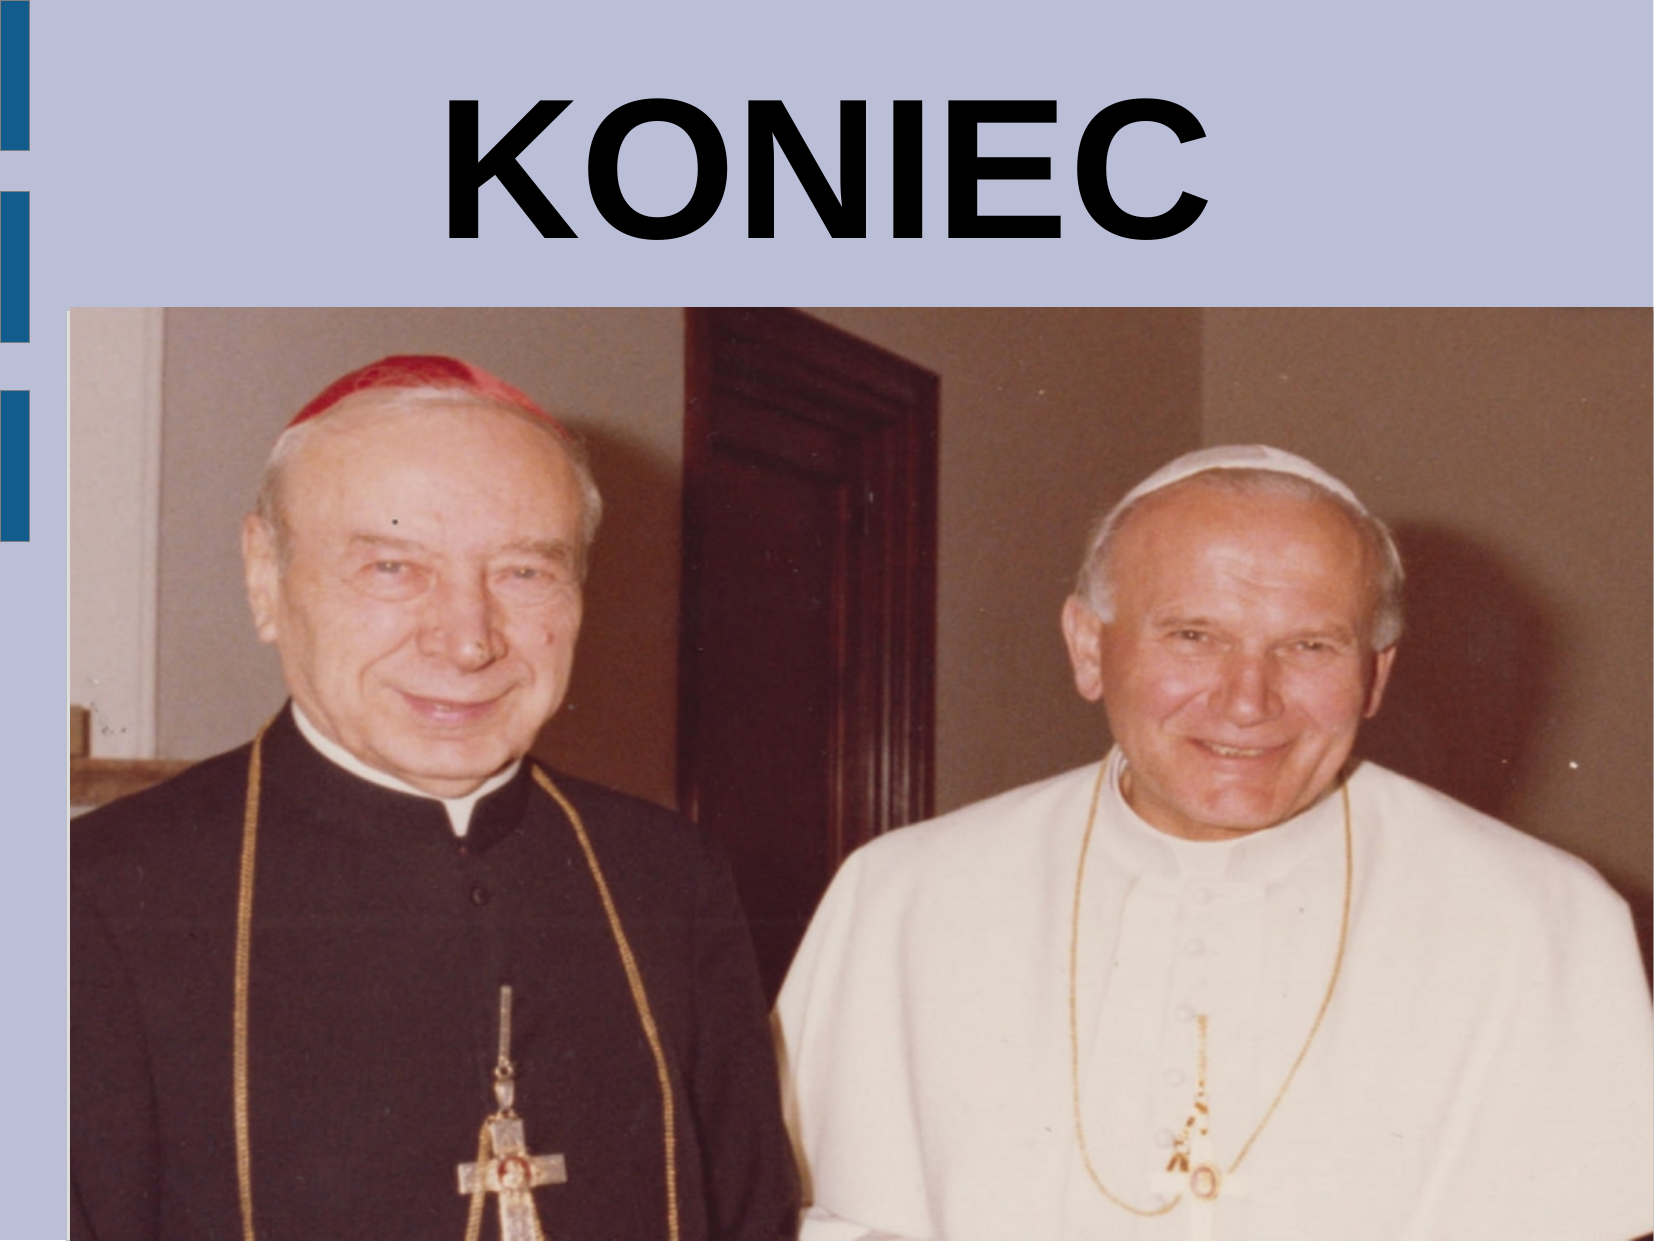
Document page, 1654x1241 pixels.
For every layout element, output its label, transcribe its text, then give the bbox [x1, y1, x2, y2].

picture [70, 307, 1654, 1241]
subtitle KONIEC [425, 19, 1225, 307]
